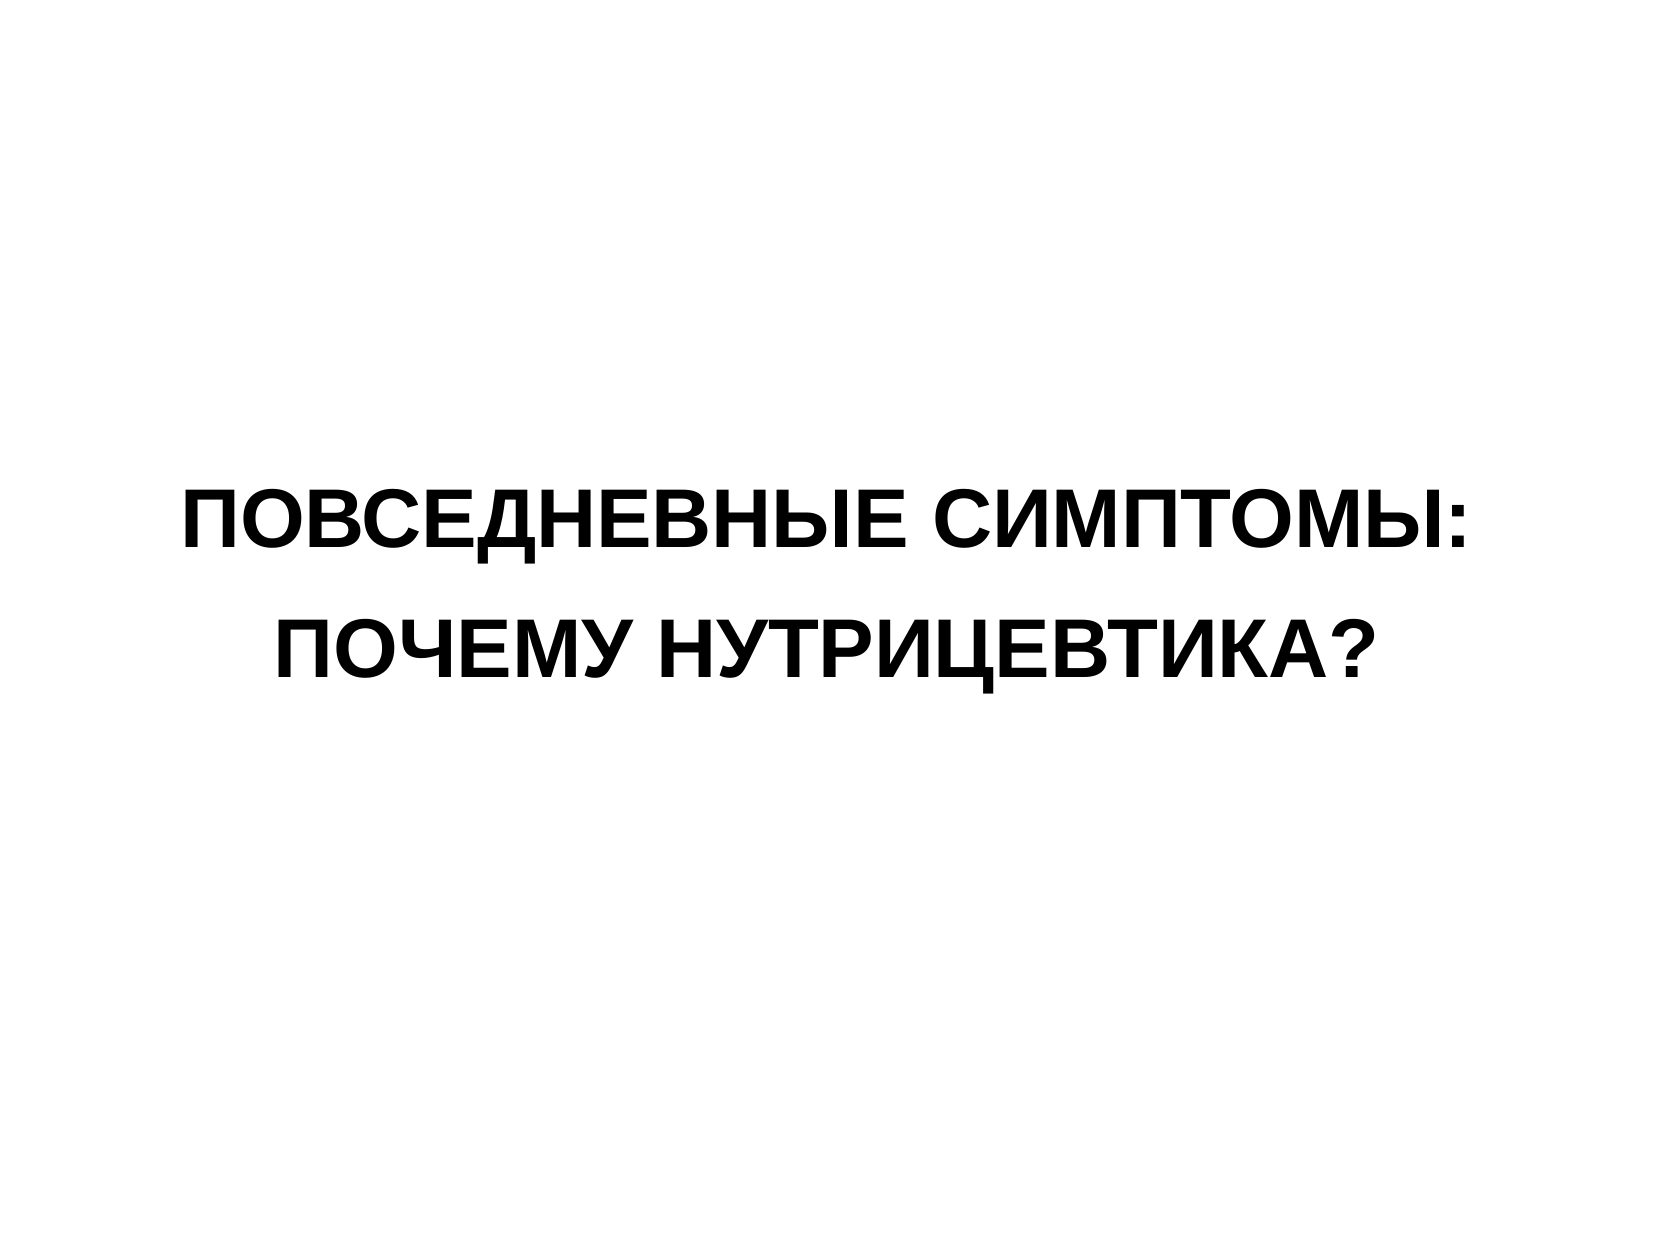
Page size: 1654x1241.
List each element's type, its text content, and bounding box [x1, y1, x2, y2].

subtitle ПОВСЕДНЕВНЫЕ СИМПТОМЫ: ПОЧЕМУ НУТРИЦЕВТИКА? [82, 49, 1571, 1109]
